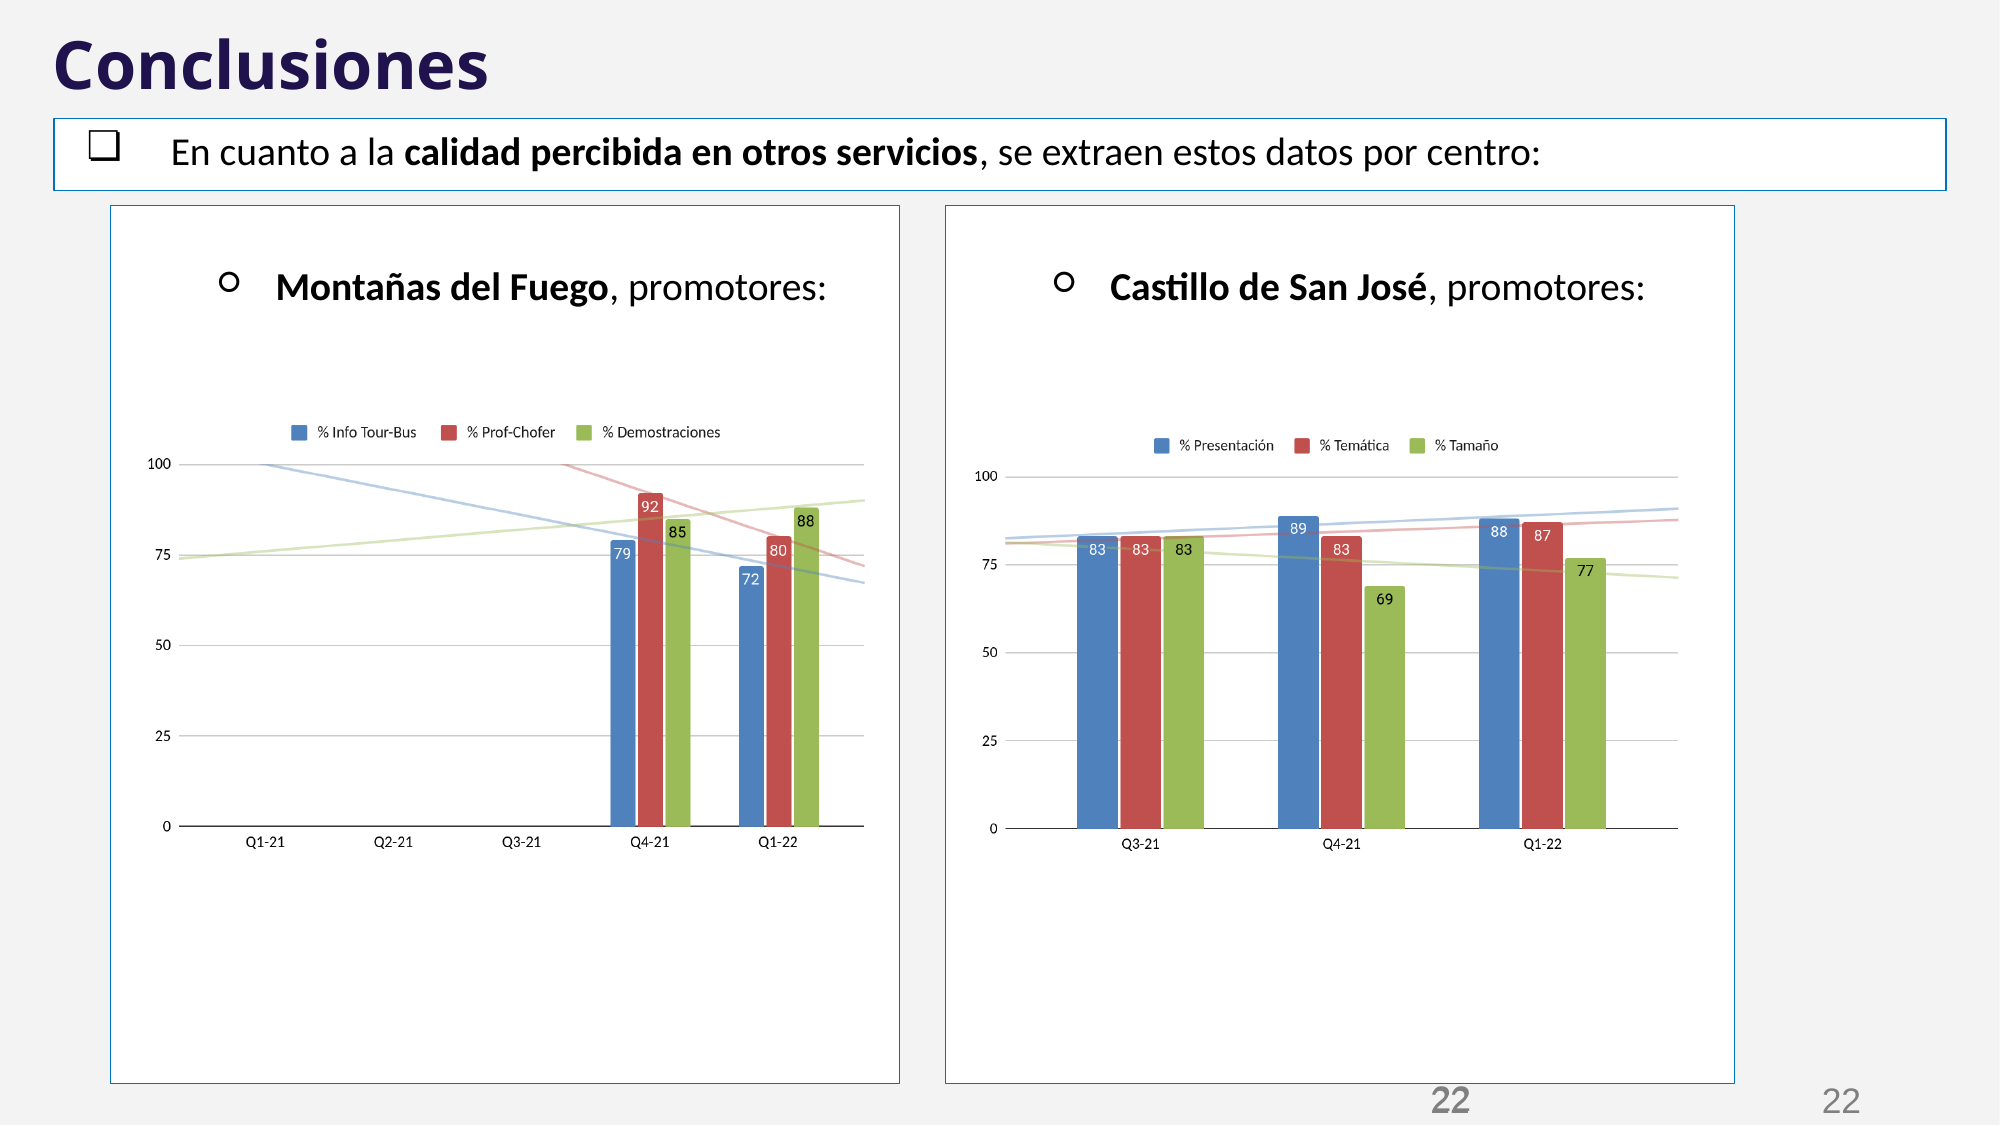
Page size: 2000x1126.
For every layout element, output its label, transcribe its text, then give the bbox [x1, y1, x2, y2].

text_box Conclusiones [52, 0, 1945, 126]
text_box Castillo de San José, promotores: [945, 205, 1735, 1084]
text_box <number> [1412, 1069, 1880, 1126]
text_box En cuanto a la calidad percibida en otros servicios, se extraen estos datos por centro: [53, 118, 1947, 191]
text_box Montañas del Fuego, promotores: [110, 205, 900, 1084]
picture [951, 415, 1701, 874]
picture [123, 401, 888, 873]
